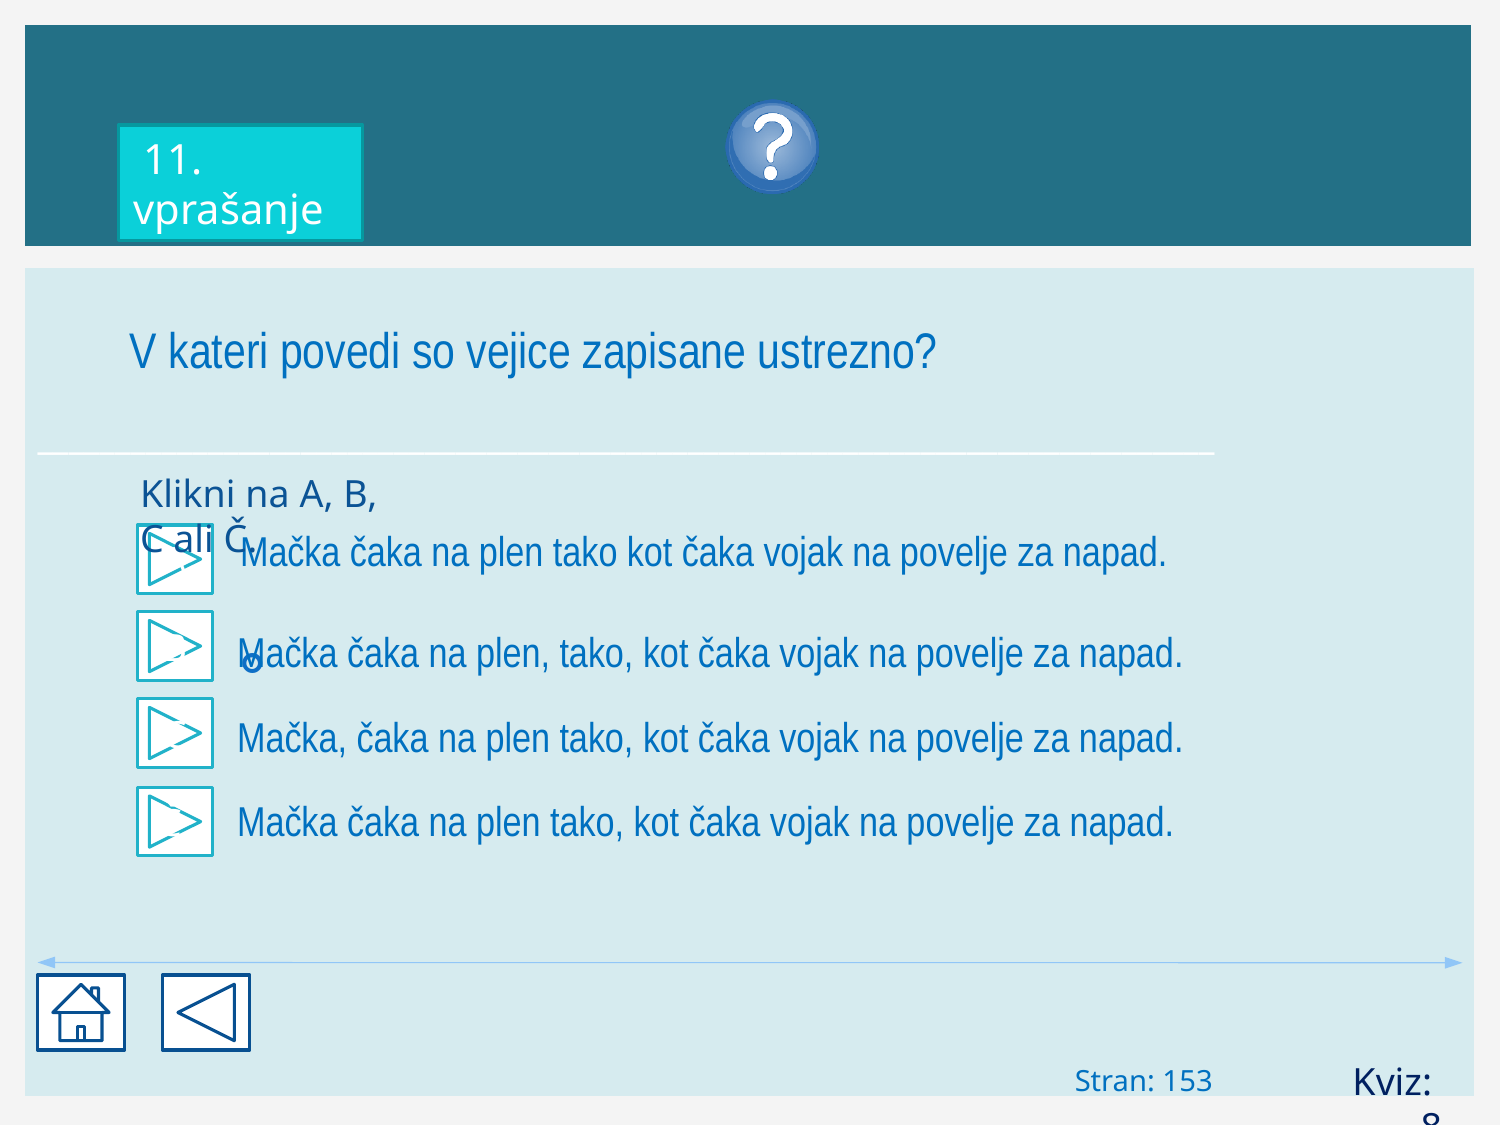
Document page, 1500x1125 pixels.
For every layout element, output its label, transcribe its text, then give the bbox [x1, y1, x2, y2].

text_box 11. vprašanje [118, 125, 363, 191]
text_box V kateri povedi so vejice zapisane ustrezno? [114, 310, 1353, 387]
text_box Stran: 153 [975, 1055, 1313, 1106]
text_box Mačka, čaka na plen tako, kot čaka vojak na povelje za napad. [222, 703, 1348, 769]
text_box Č. [137, 787, 213, 856]
text_box Mačka čaka na plen tako kot čaka vojak na povelje za napad. [225, 517, 1351, 584]
text_box [1426, 1116, 1435, 1124]
text_box Klikni na A, B, C ali Č. [125, 466, 413, 524]
text_box B [137, 611, 213, 681]
text_box Mačka čaka na plen, tako, kot čaka vojak na povelje za napad. [222, 618, 1348, 684]
text_box Kviz: 8 [1337, 1050, 1475, 1111]
text_box Mačka čaka na plen tako, kot čaka vojak na povelje za napad. [222, 787, 1348, 853]
picture [725, 100, 819, 194]
text_box C [137, 698, 213, 768]
text_box [0, 0, 1500, 1125]
text_box ____________________________________________________________________________ [22, 404, 1488, 466]
text_box A [137, 524, 213, 594]
